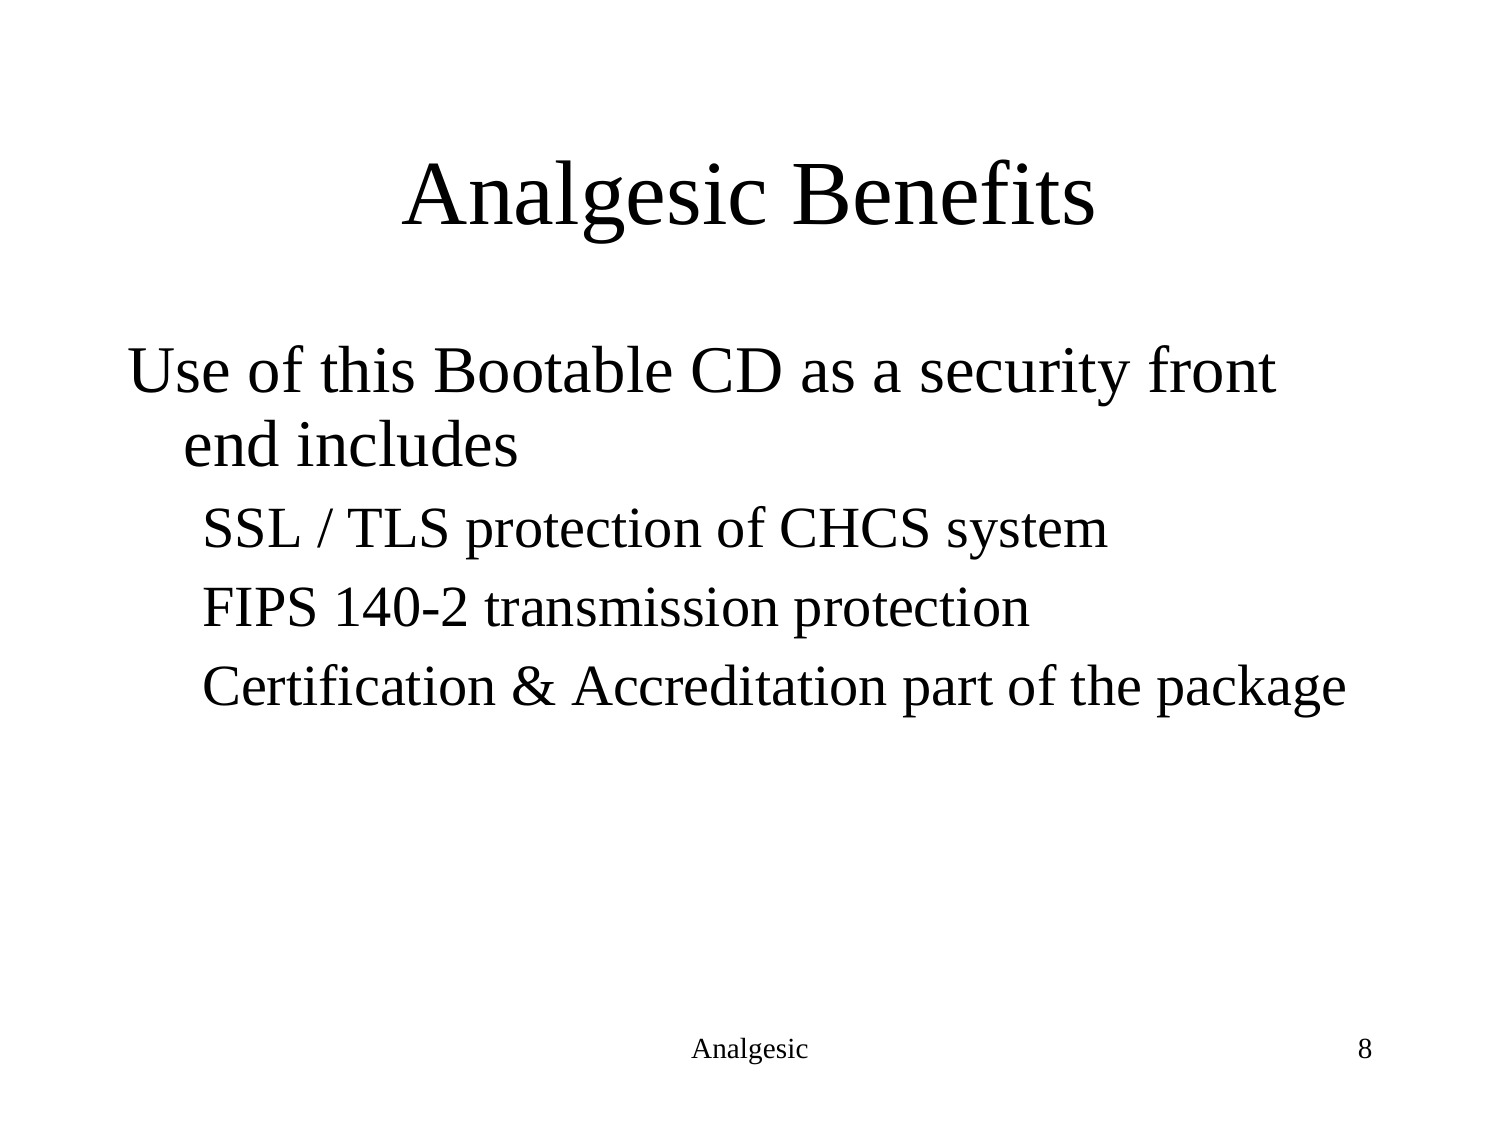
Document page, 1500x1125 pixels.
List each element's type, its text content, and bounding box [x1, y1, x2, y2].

title Analgesic Benefits [112, 99, 1388, 288]
list Use of this Bootable CD as a security front end includes SSL / TLS protection of CHCS system FIPS 140-2 transmission protection Certification & Accreditation part of the package [112, 324, 1388, 1001]
